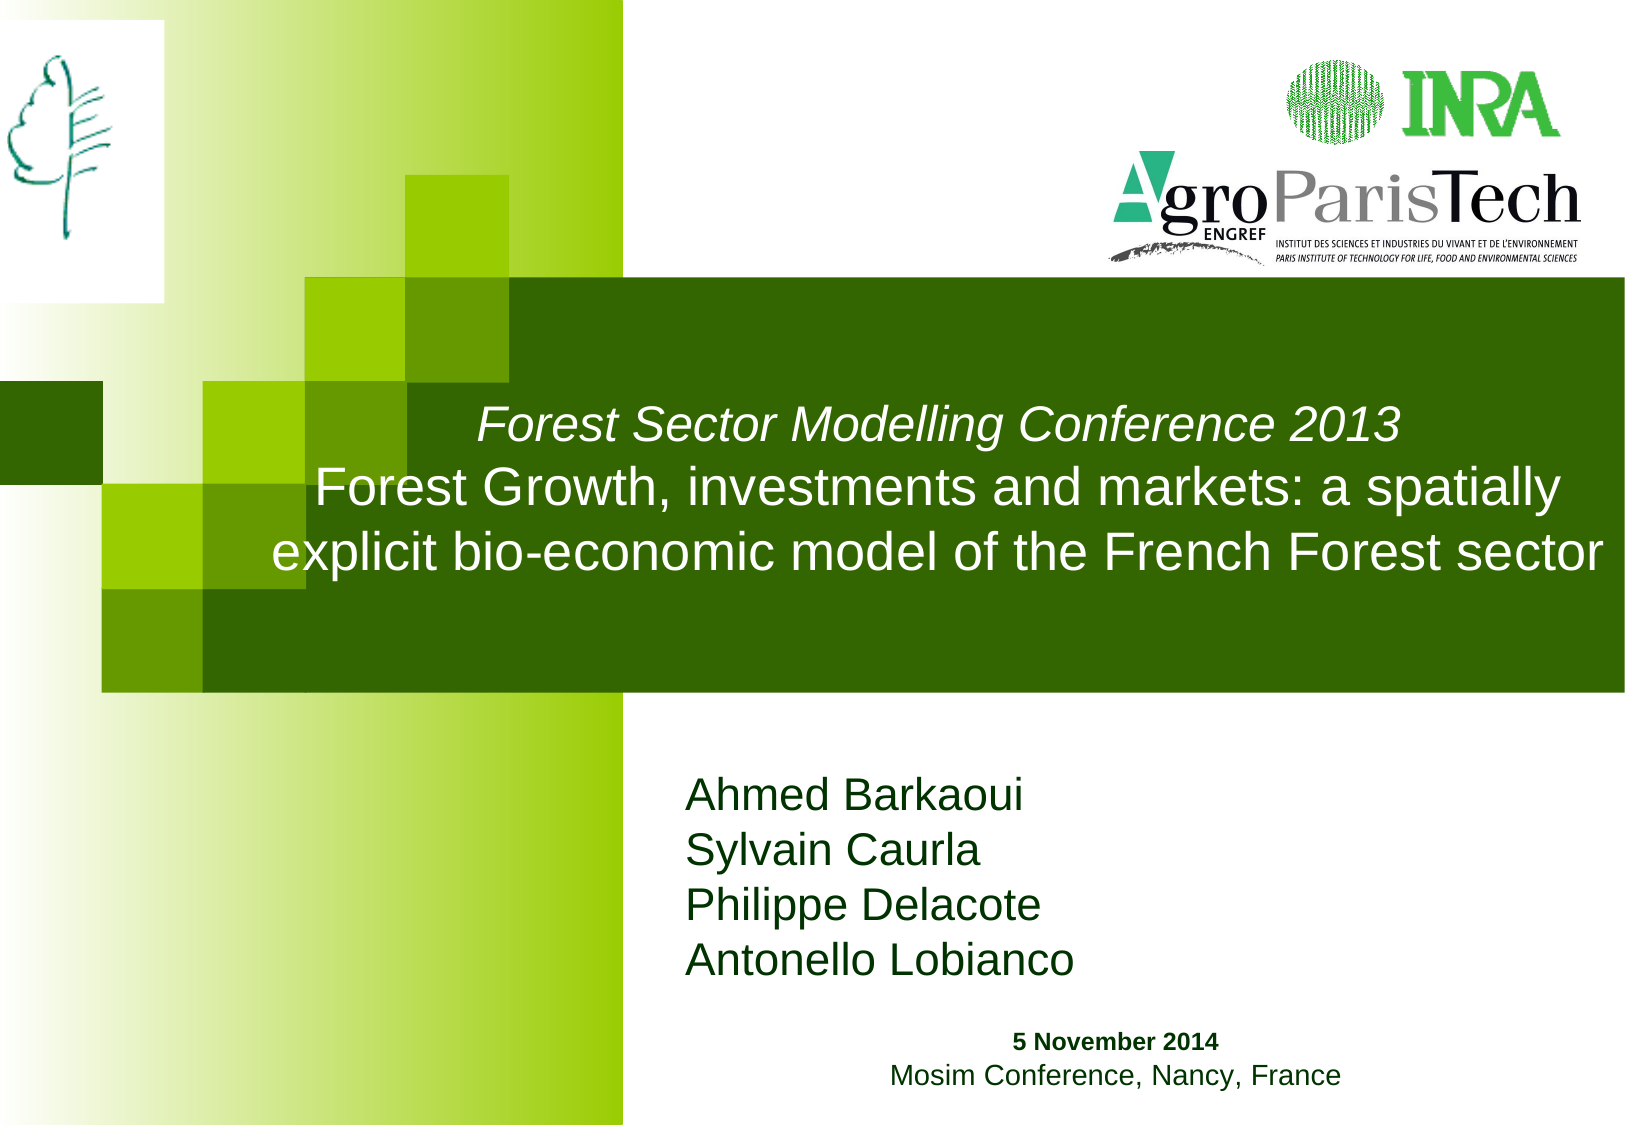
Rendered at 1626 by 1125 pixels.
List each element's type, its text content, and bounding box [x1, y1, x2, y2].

text_box Forest Sector Modelling Conference 2013 Forest Growth, investments and markets: a spatially explicit bio-economic model of the French Forest sector [224, 229, 1626, 745]
text_box [0, 19, 165, 304]
picture [7, 54, 154, 244]
text_box 5 November 2014 Mosim Conference, Nancy, France [602, 1023, 1626, 1099]
text_box Ahmed Barkaoui Sylvain Caurla Philippe Delacote Antonello Lobianco [670, 757, 1569, 993]
picture [1108, 54, 1581, 266]
